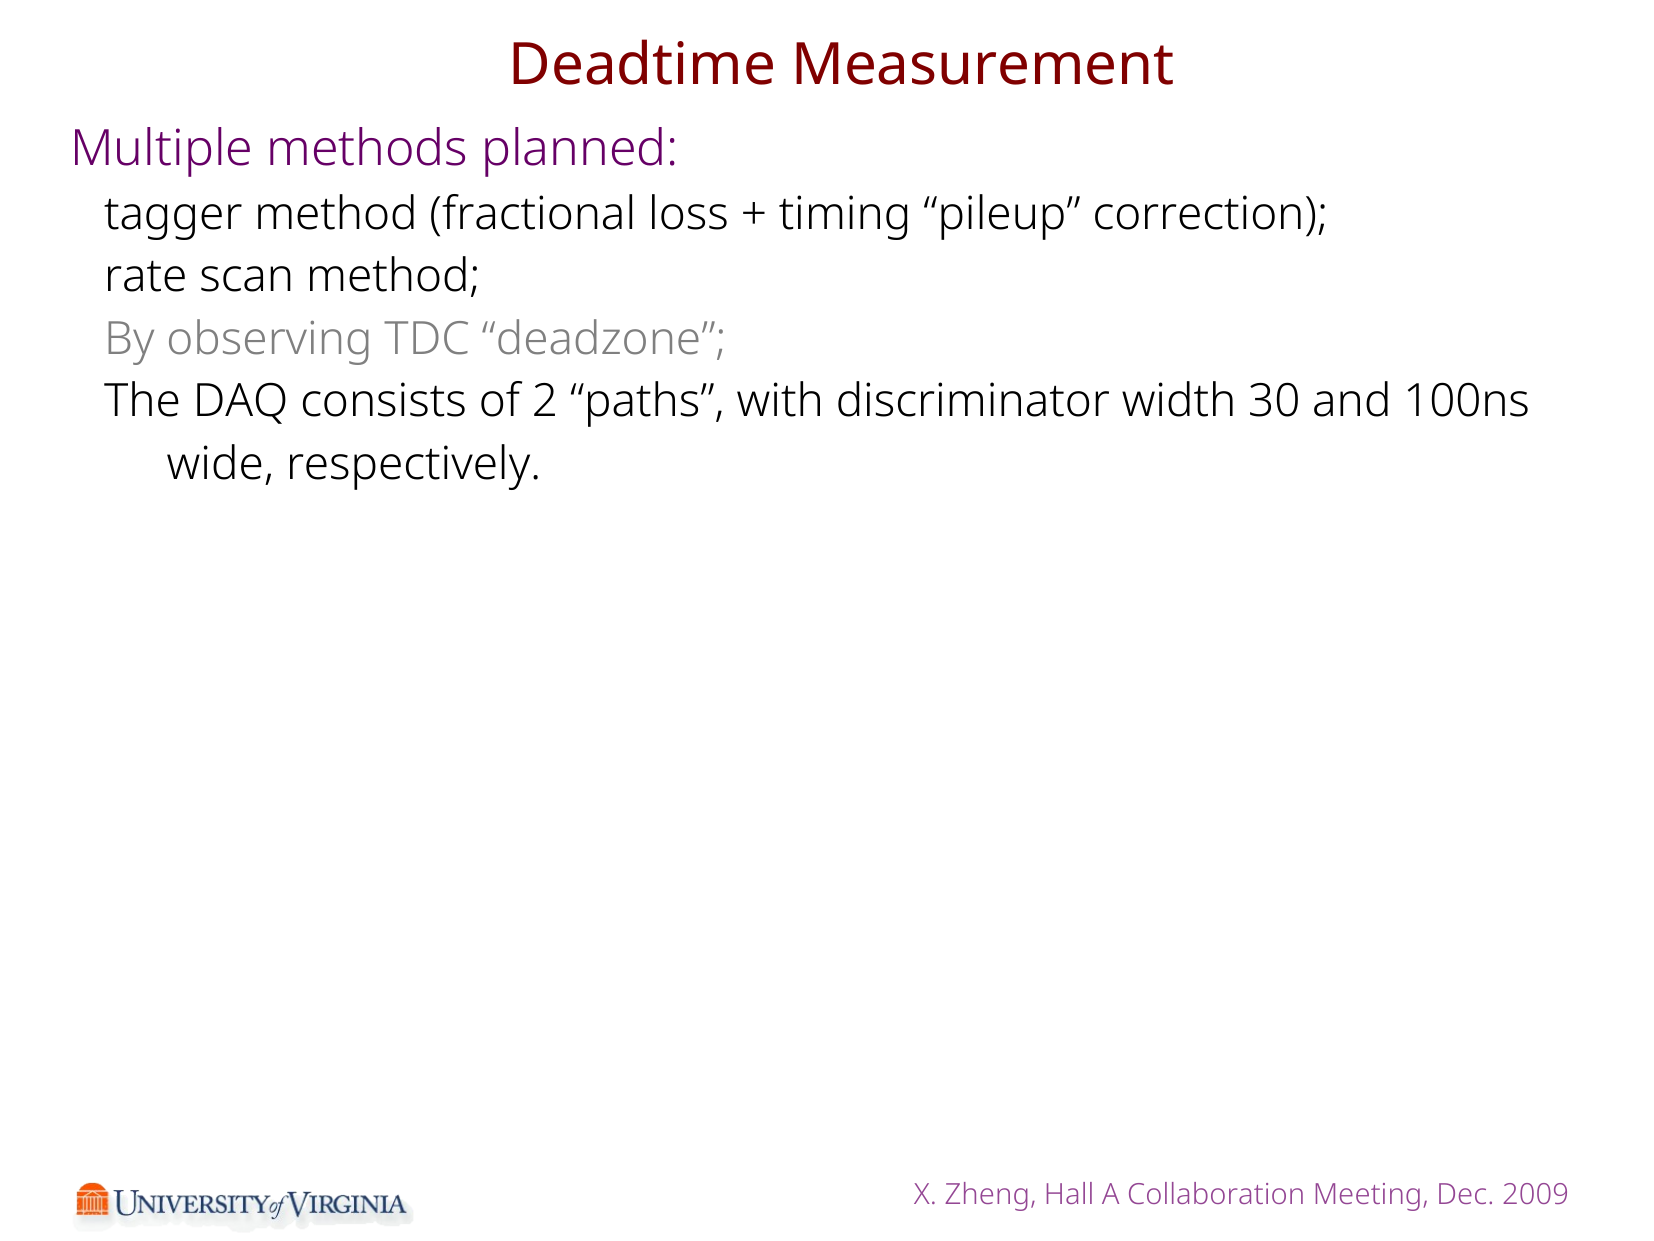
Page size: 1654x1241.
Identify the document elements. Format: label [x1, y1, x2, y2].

picture [53, 1165, 427, 1241]
